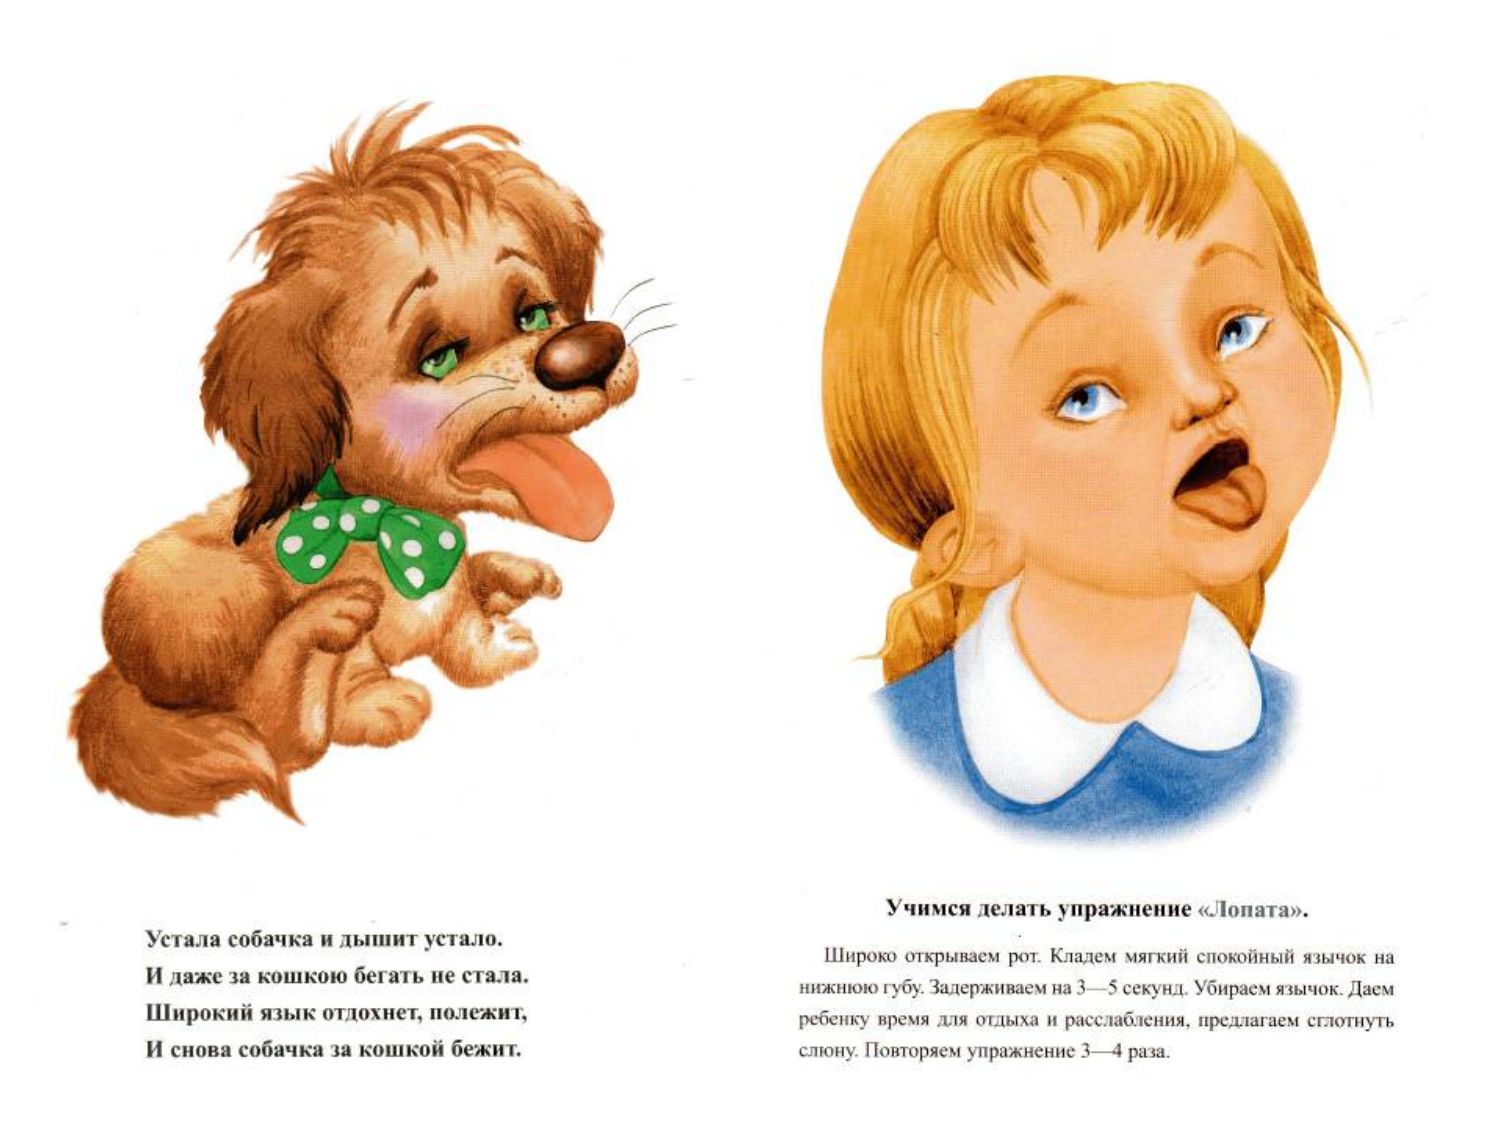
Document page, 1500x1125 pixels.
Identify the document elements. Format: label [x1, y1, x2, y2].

picture [761, 30, 1434, 1094]
picture [29, 30, 699, 1090]
